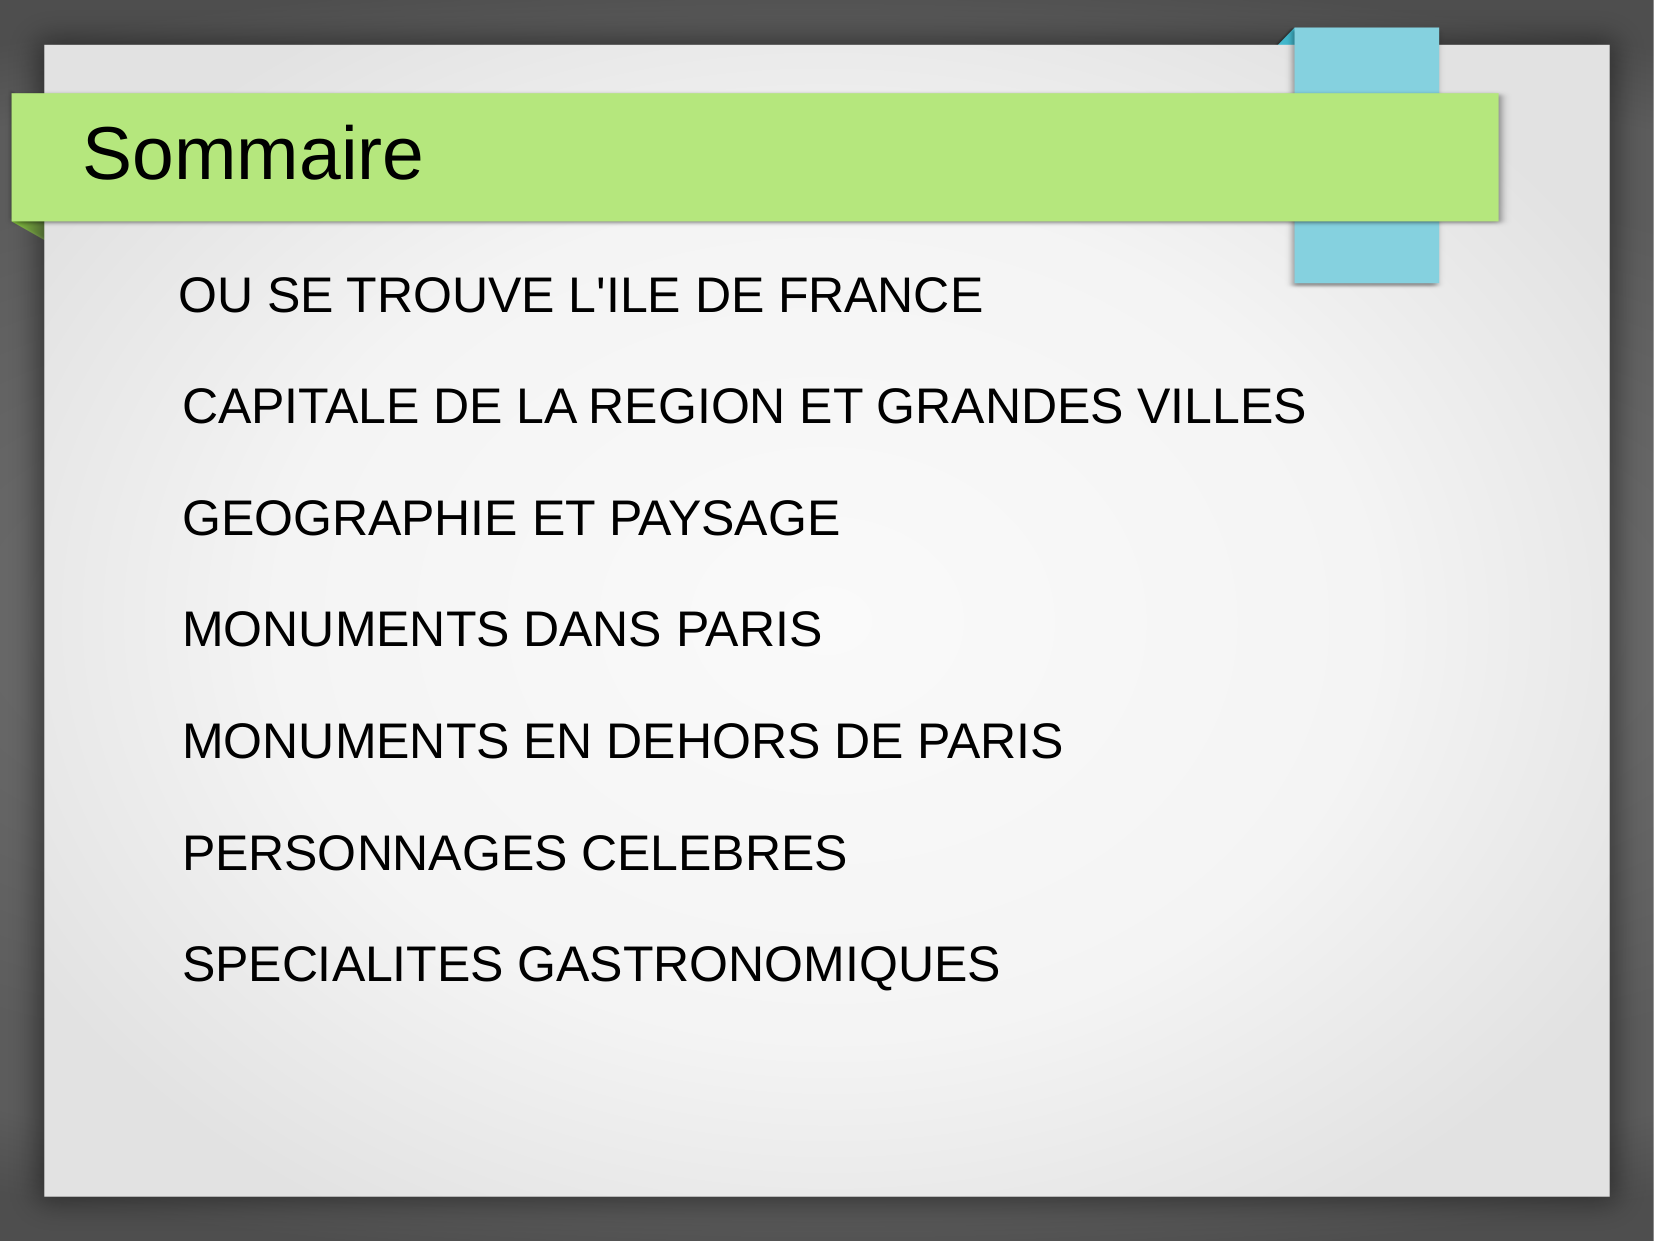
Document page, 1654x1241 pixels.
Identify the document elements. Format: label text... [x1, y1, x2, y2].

picture [0, 0, 1654, 1241]
text_box OU SE TROUVE L'ILE DE FRANCE CAPITALE DE LA REGION ET GRANDES VILLES GEOGRAPHIE ET PAYSAGE MONUMENTS DANS PARIS MONUMENTS EN DEHORS DE PARIS PERSONNAGES CELEBRES SPECIALITES GASTRONOMIQUES [153, 259, 1430, 1167]
title Sommaire [82, 94, 1264, 213]
